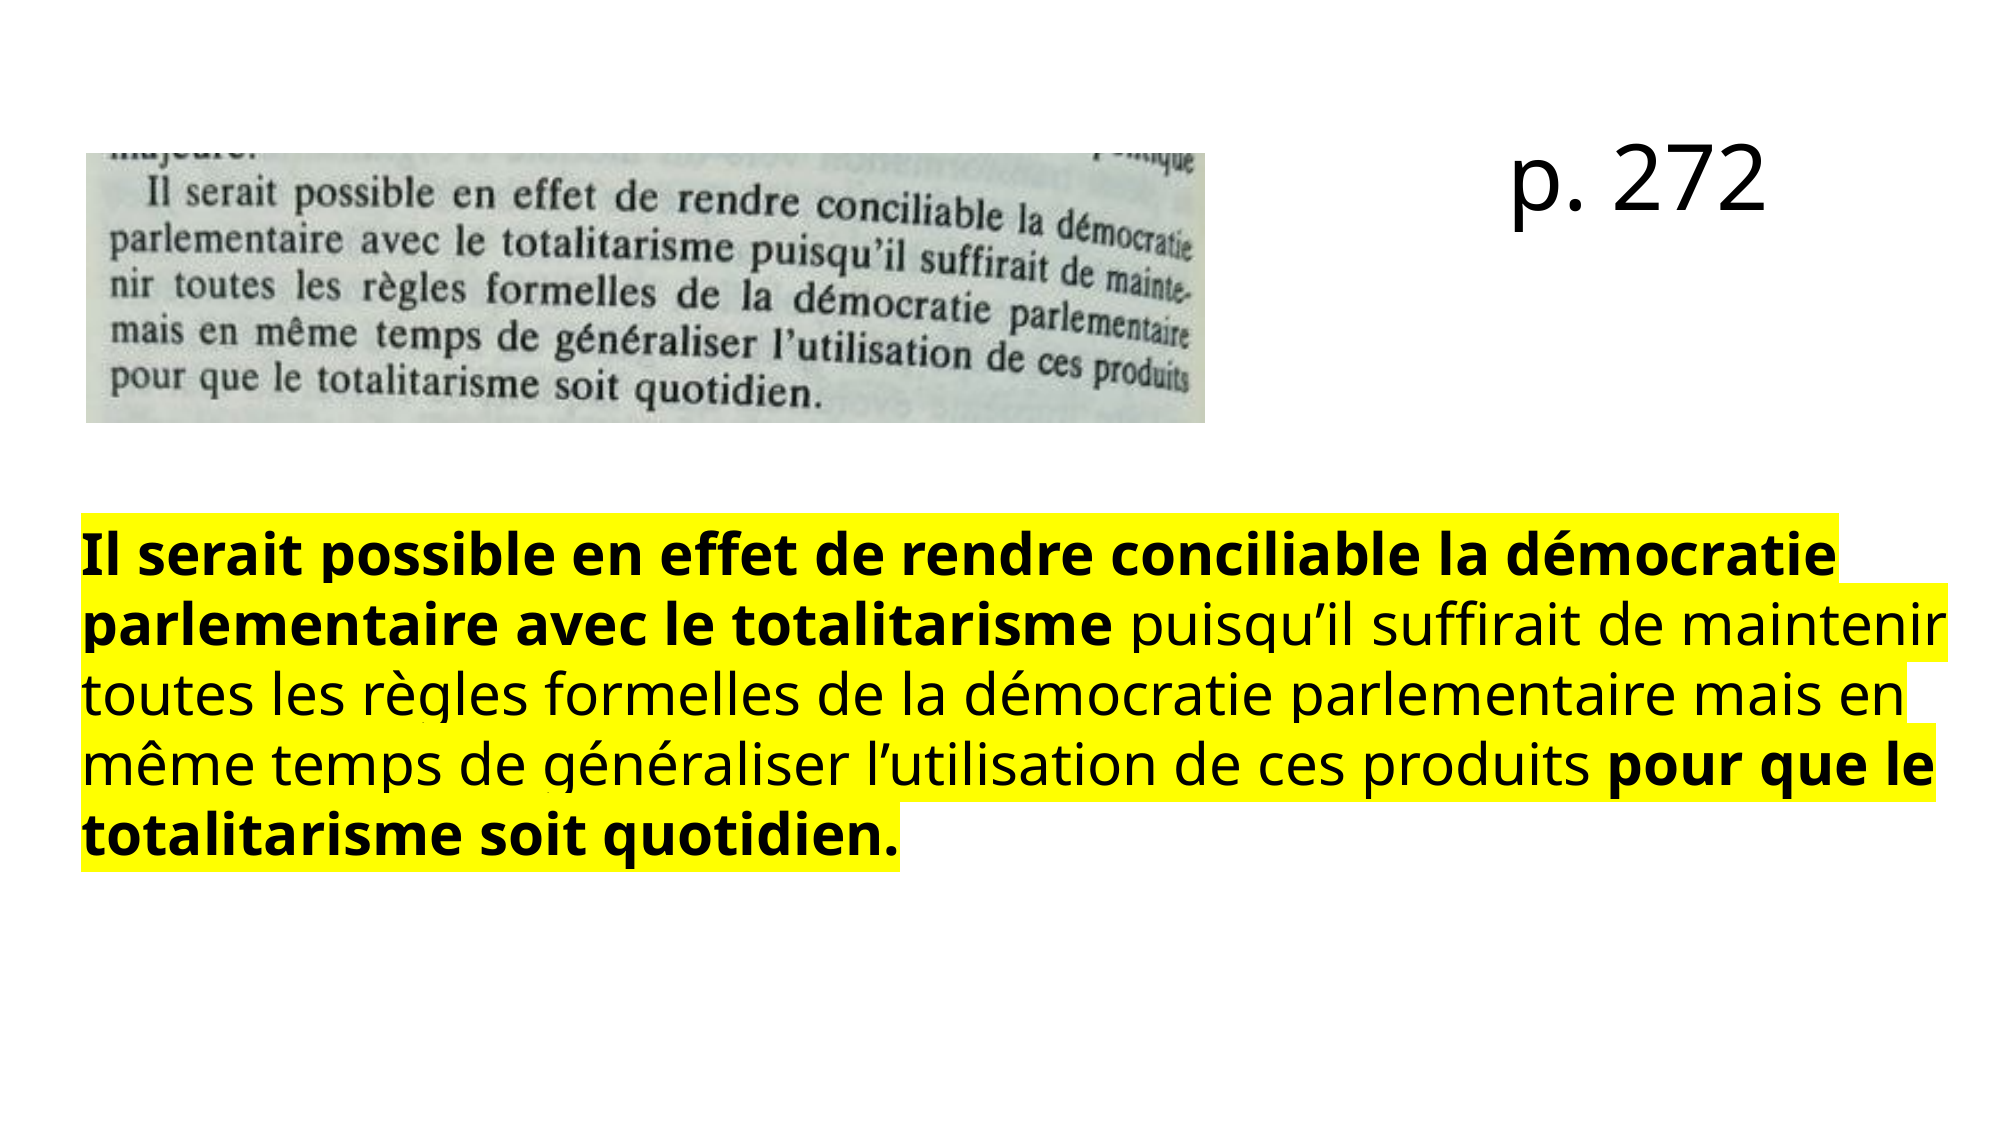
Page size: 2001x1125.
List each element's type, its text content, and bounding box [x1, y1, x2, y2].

picture [86, 153, 1205, 423]
title p. 272 [1312, 72, 1965, 290]
text_box Il serait possible en effet de rendre conciliable la démocratie parlementaire avec le totalitarisme puisqu’il suffirait de maintenir toutes les règles formelles de la démocratie parlementaire mais en même temps de généraliser l’utilisation de ces produits pour que le totalitarisme soit quotidien. [66, 509, 2000, 944]
